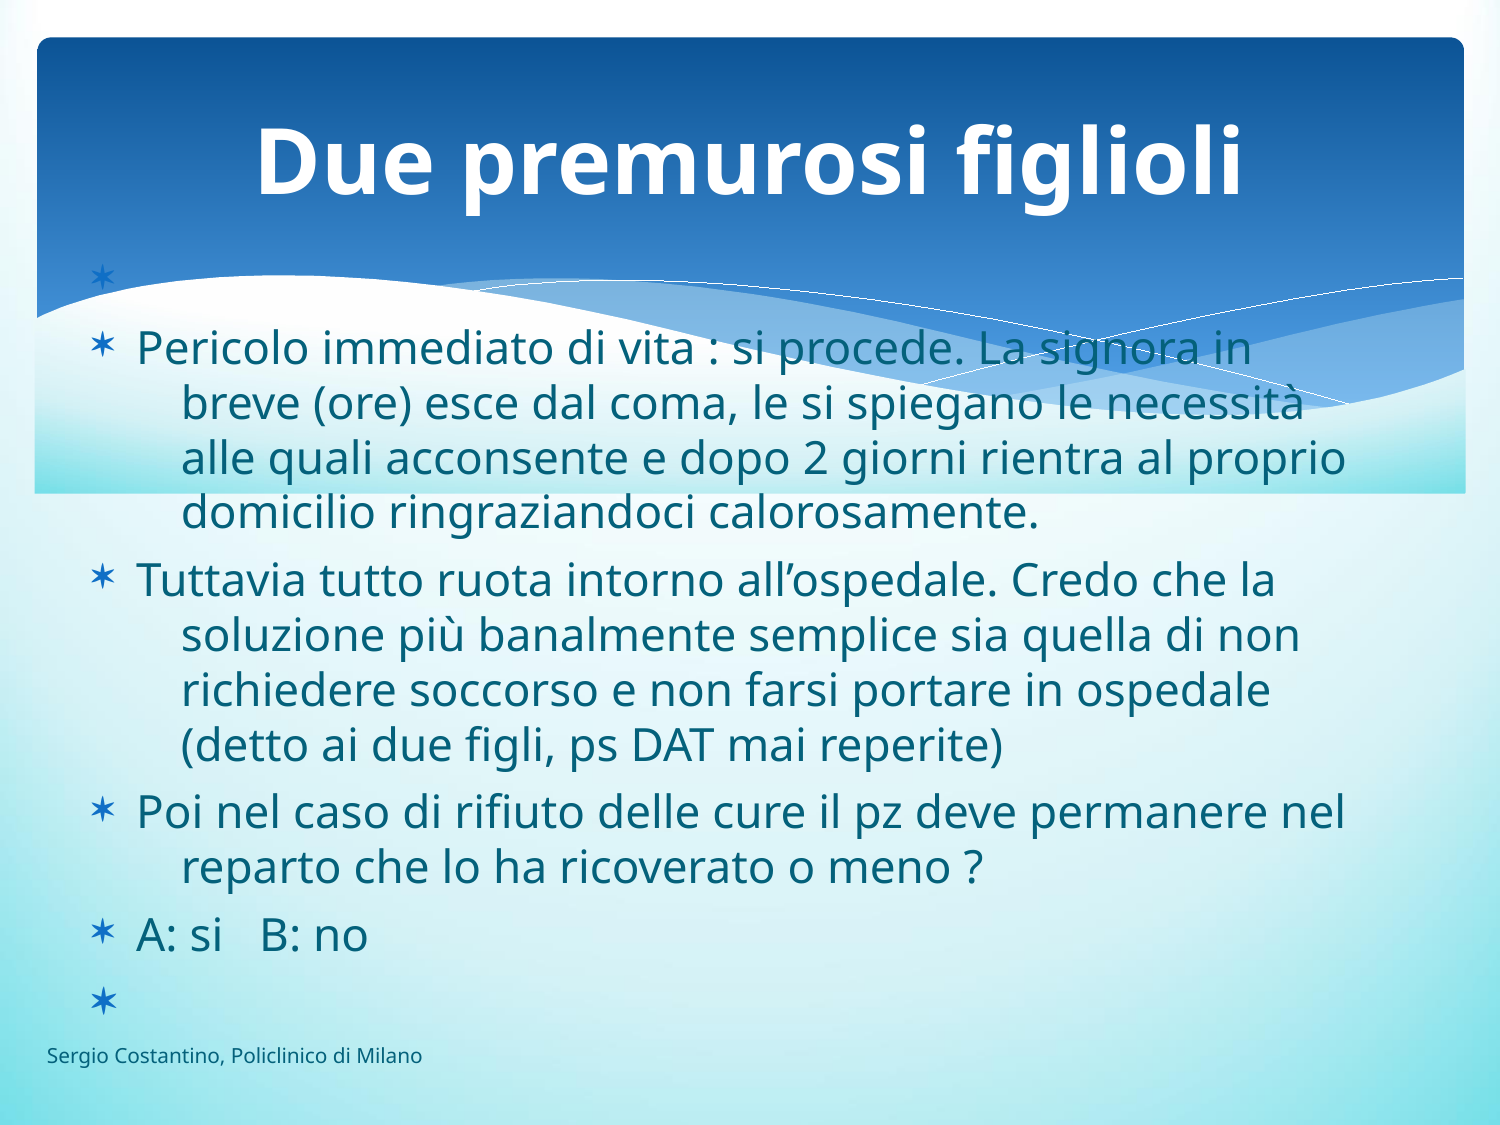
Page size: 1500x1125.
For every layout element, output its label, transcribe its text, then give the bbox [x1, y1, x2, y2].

text_box Sergio Costantino, Policlinico di Milano [31, 1025, 653, 1086]
list Pericolo immediato di vita : si procede. La signora in breve (ore) esce dal coma, le si spiegano le necessità alle quali acconsente e dopo 2 giorni rientra al proprio domicilio ringraziandoci calorosamente. Tuttavia tutto ruota intorno all’ospedale. Credo che la soluzione più banalmente semplice sia quella di non richiedere soccorso e non farsi portare in ospedale (detto ai due figli, ps DAT mai reperite) Poi nel caso di rifiuto delle cure il pz deve permanere nel reparto che lo ha ricoverato o meno ? A: si B: no [76, 261, 1400, 1005]
title Due premurosi figlioli [75, 55, 1426, 261]
